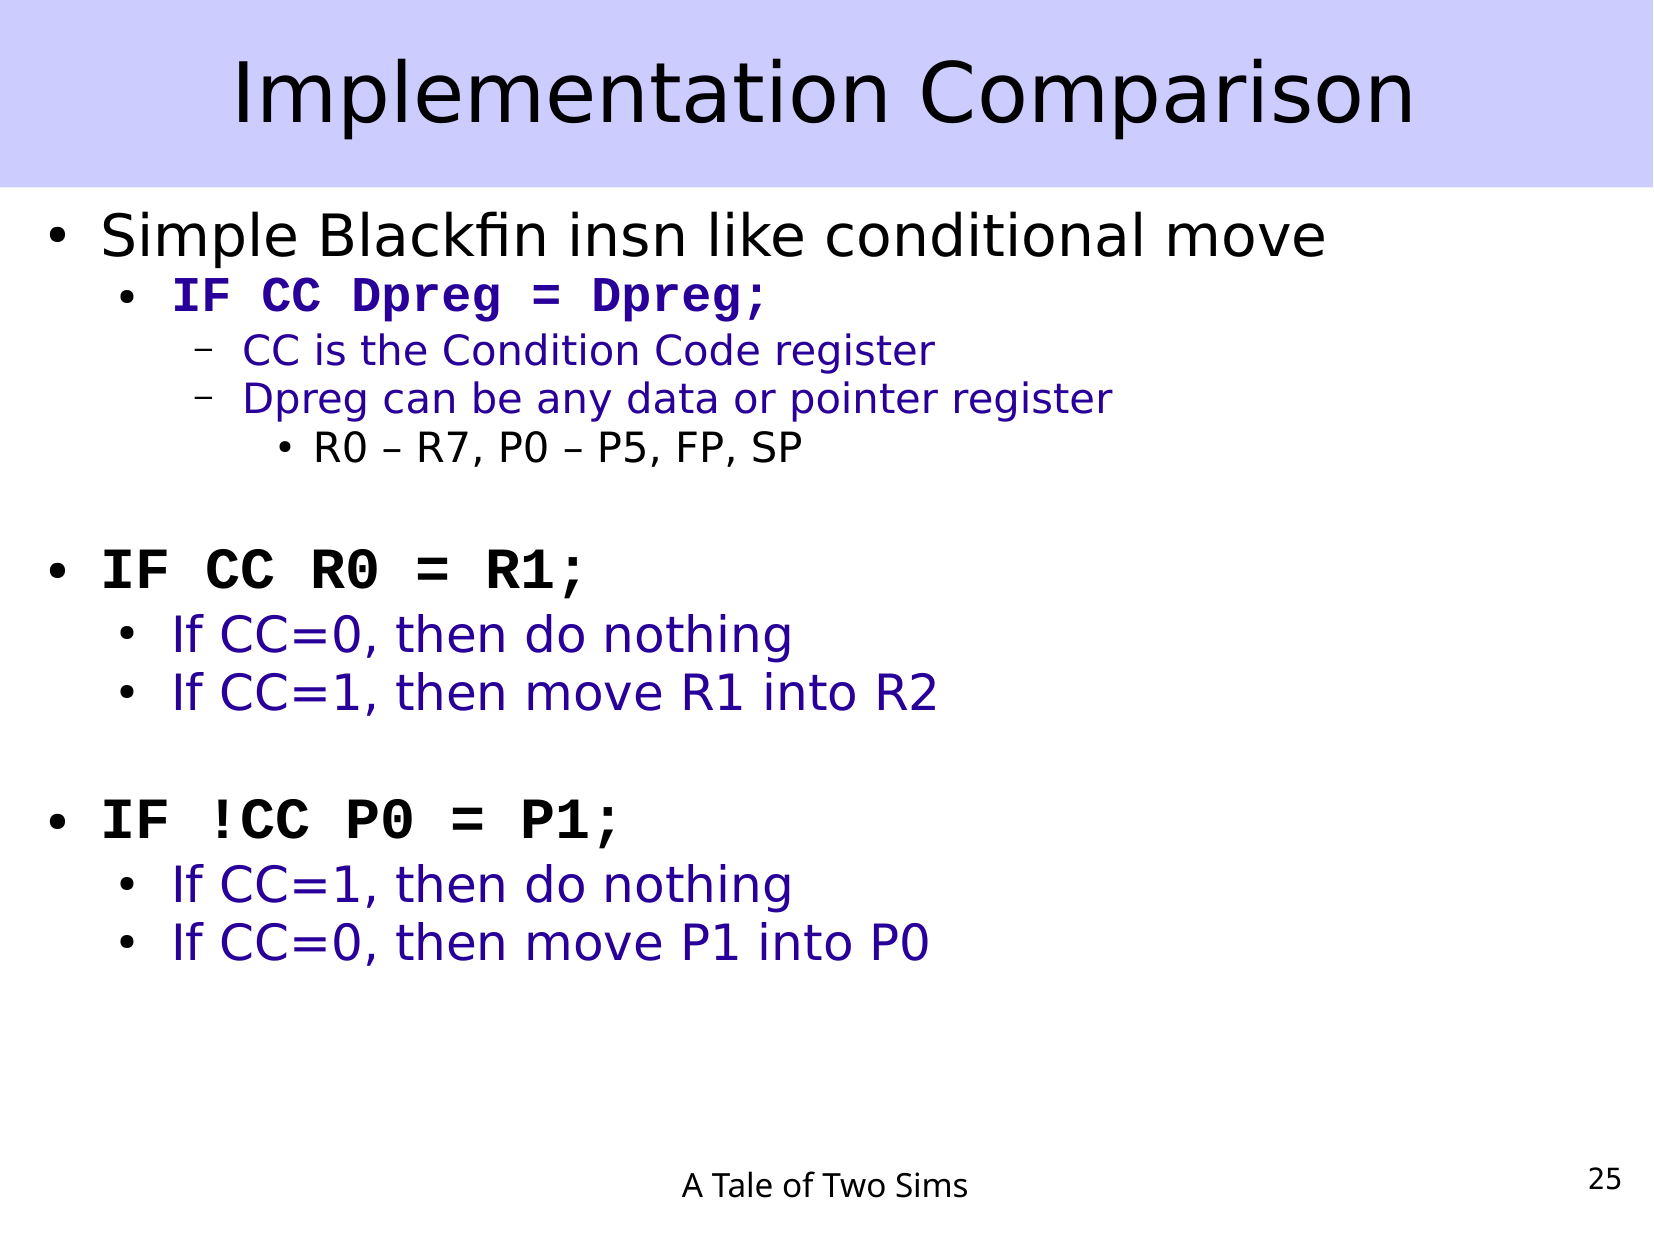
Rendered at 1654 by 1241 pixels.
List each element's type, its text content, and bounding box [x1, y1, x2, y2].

title Implementation Comparison [0, 0, 1651, 188]
list Simple Blackfin insn like conditional move IF CC Dpreg = Dpreg; CC is the Condition Code register Dpreg can be any data or pointer register R0 – R7, P0 – P5, FP, SP IF CC R0 = R1; If CC=0, then do nothing If CC=1, then move R1 into R2 IF !CC P0 = P1; If CC=1, then do nothing If CC=0, then move P1 into P0 [29, 201, 1620, 1151]
